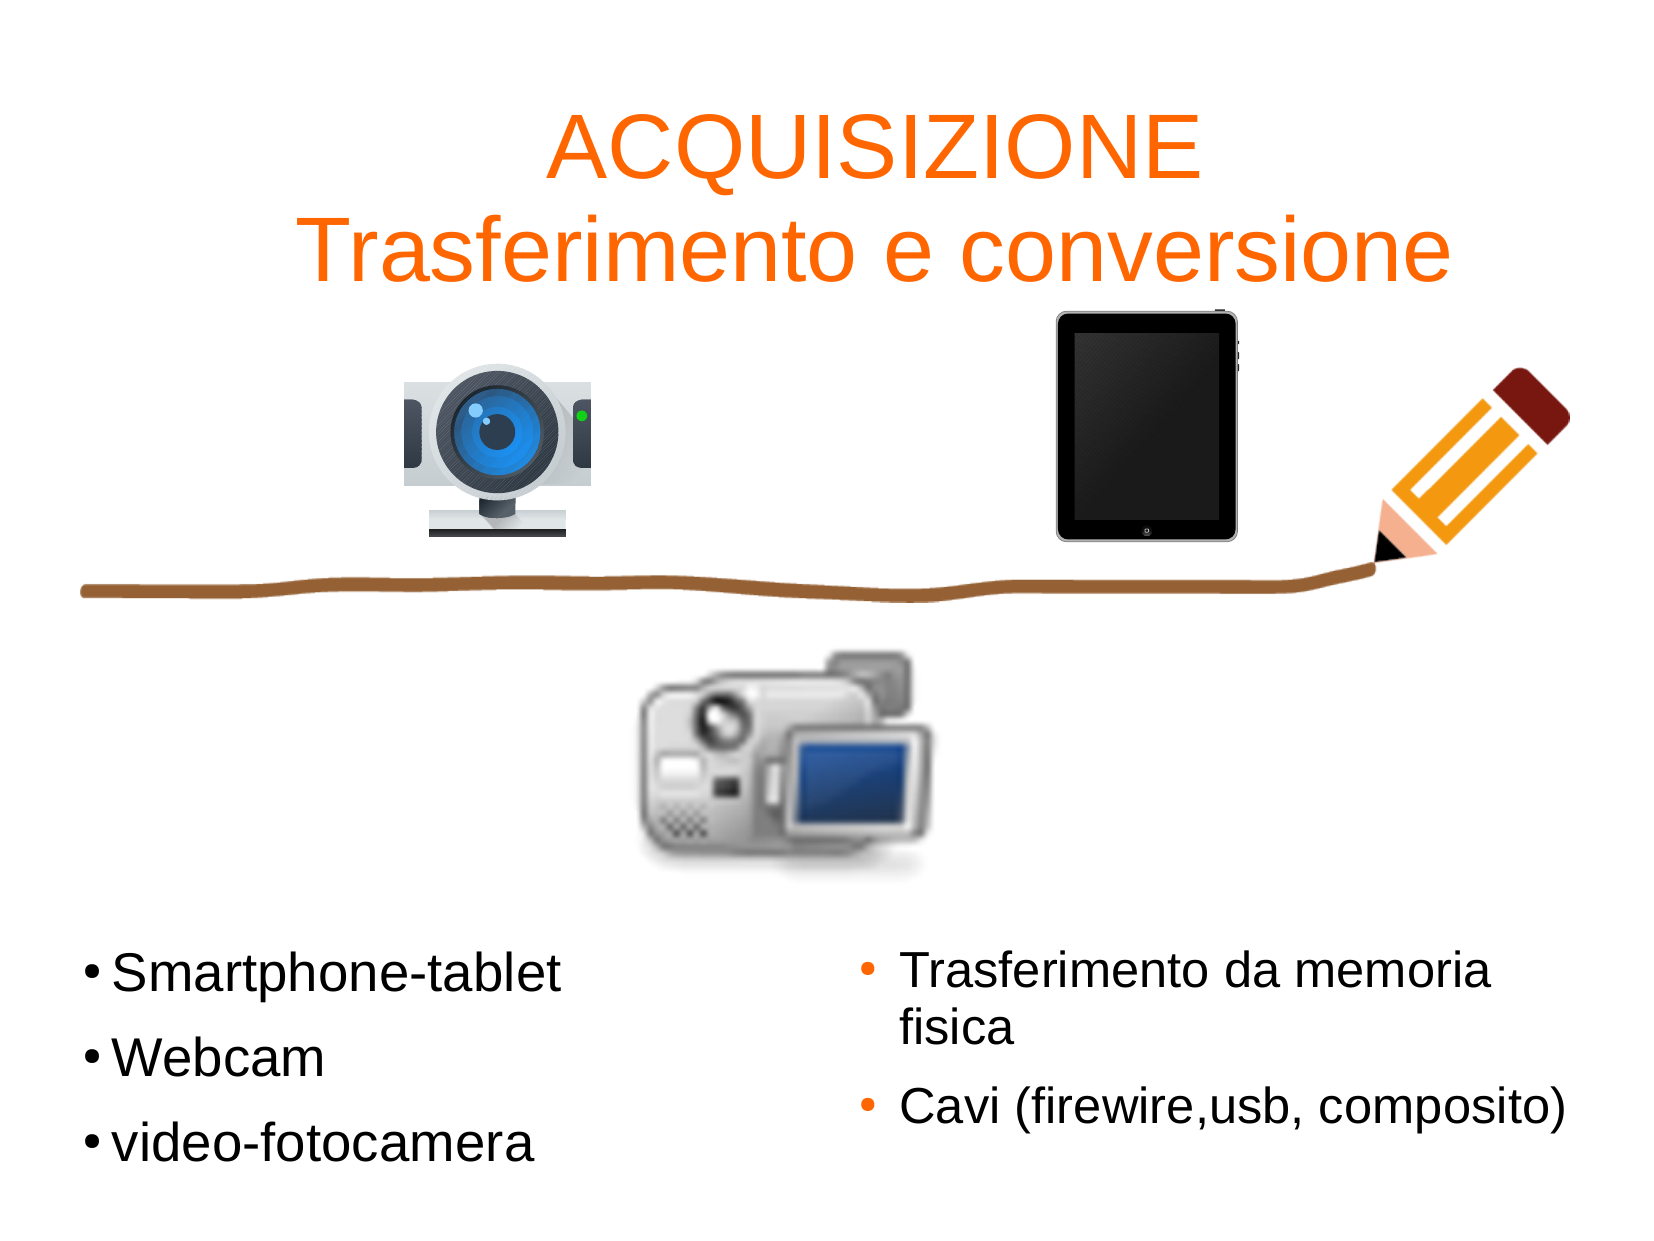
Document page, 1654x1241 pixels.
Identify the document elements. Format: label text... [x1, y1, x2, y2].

list Smartphone-tablet Webcam video-fotocamera [82, 941, 809, 1176]
list Trasferimento da memoria fisica Cavi (firewire,usb, composito) [845, 941, 1572, 1176]
picture [80, 309, 1570, 910]
title ACQUISIZIONE Trasferimento e conversione [227, 94, 1524, 302]
